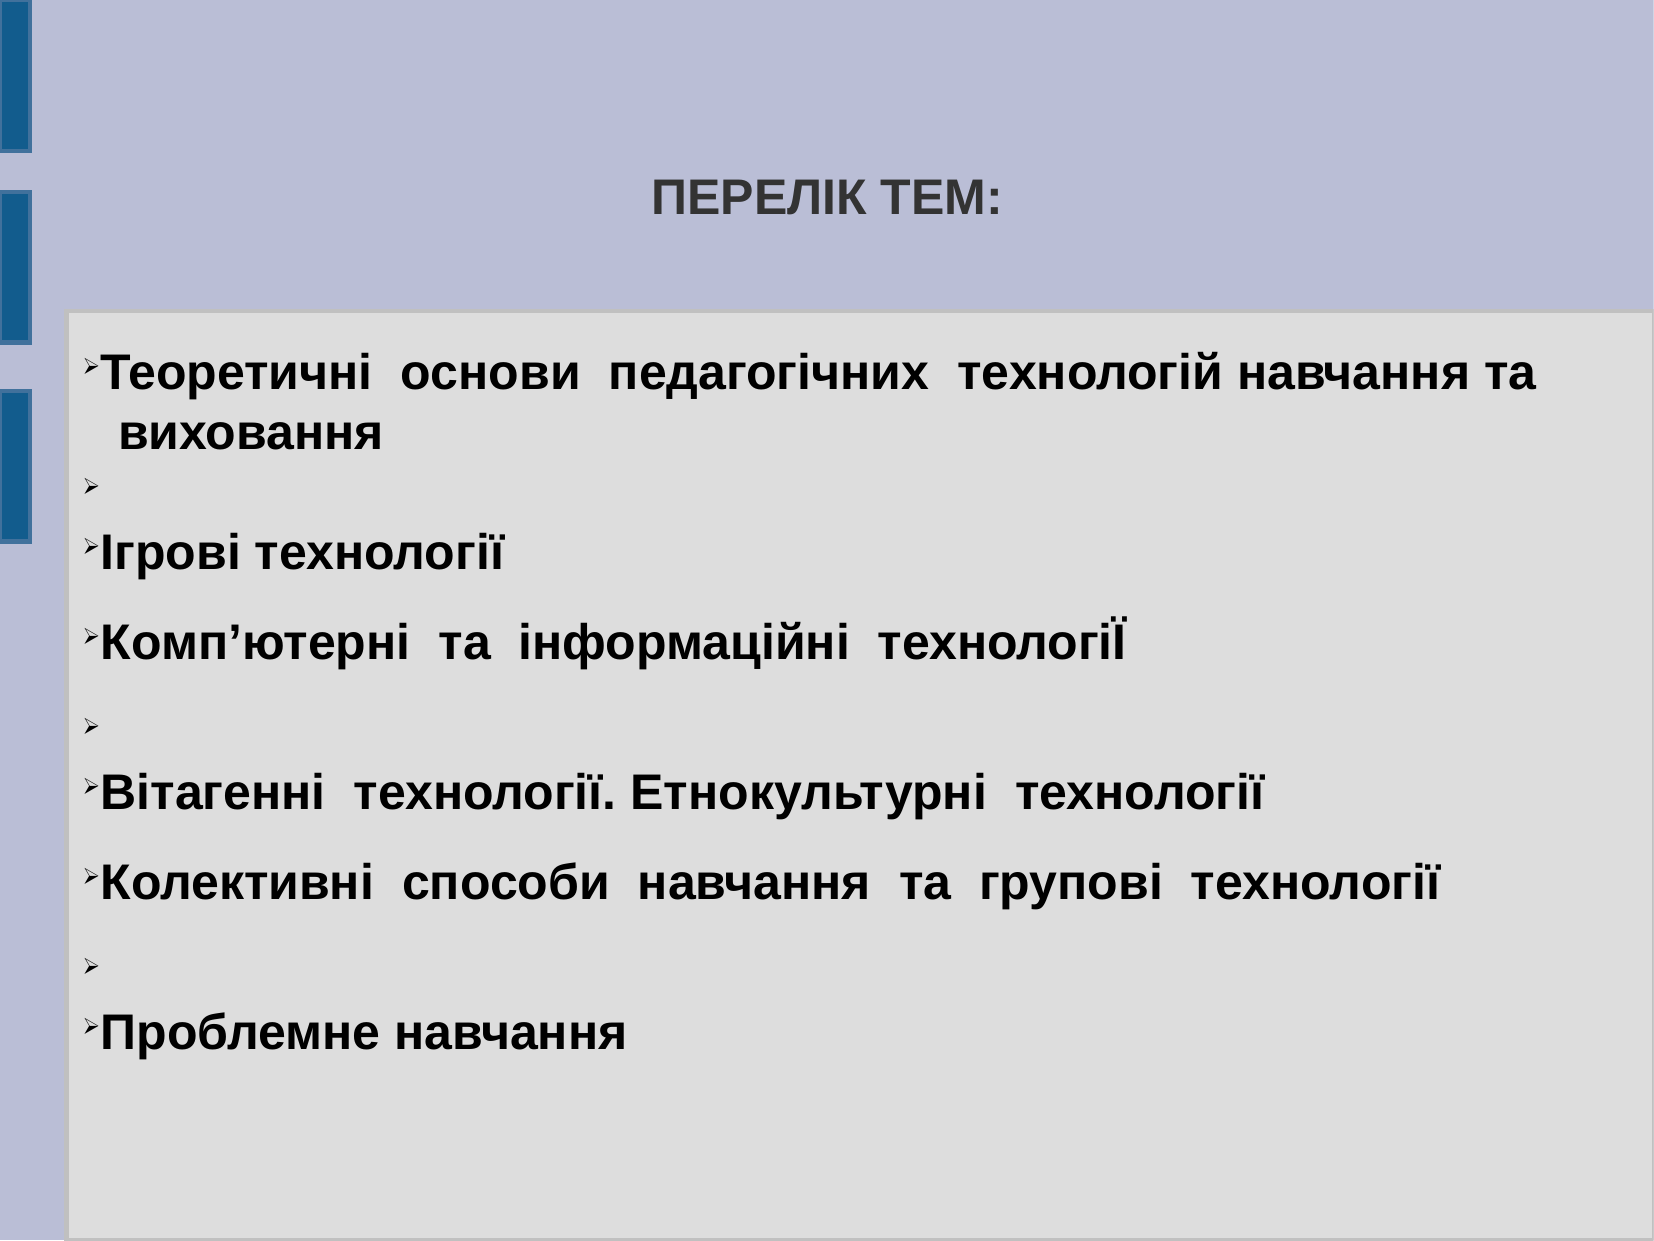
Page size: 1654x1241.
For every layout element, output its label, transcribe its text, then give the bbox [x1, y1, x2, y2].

title ПЕРЕЛІК ТЕМ: [121, 91, 1534, 290]
subtitle Теоретичні основи педагогічних технологій навчання та виховання Ігрові технології Комп’ютерні та інформаційні технологіЇ Вітагенні технології. Етнокультурні технології Колективні способи навчання та групові технології Проблемне навчання [82, 290, 1571, 1109]
